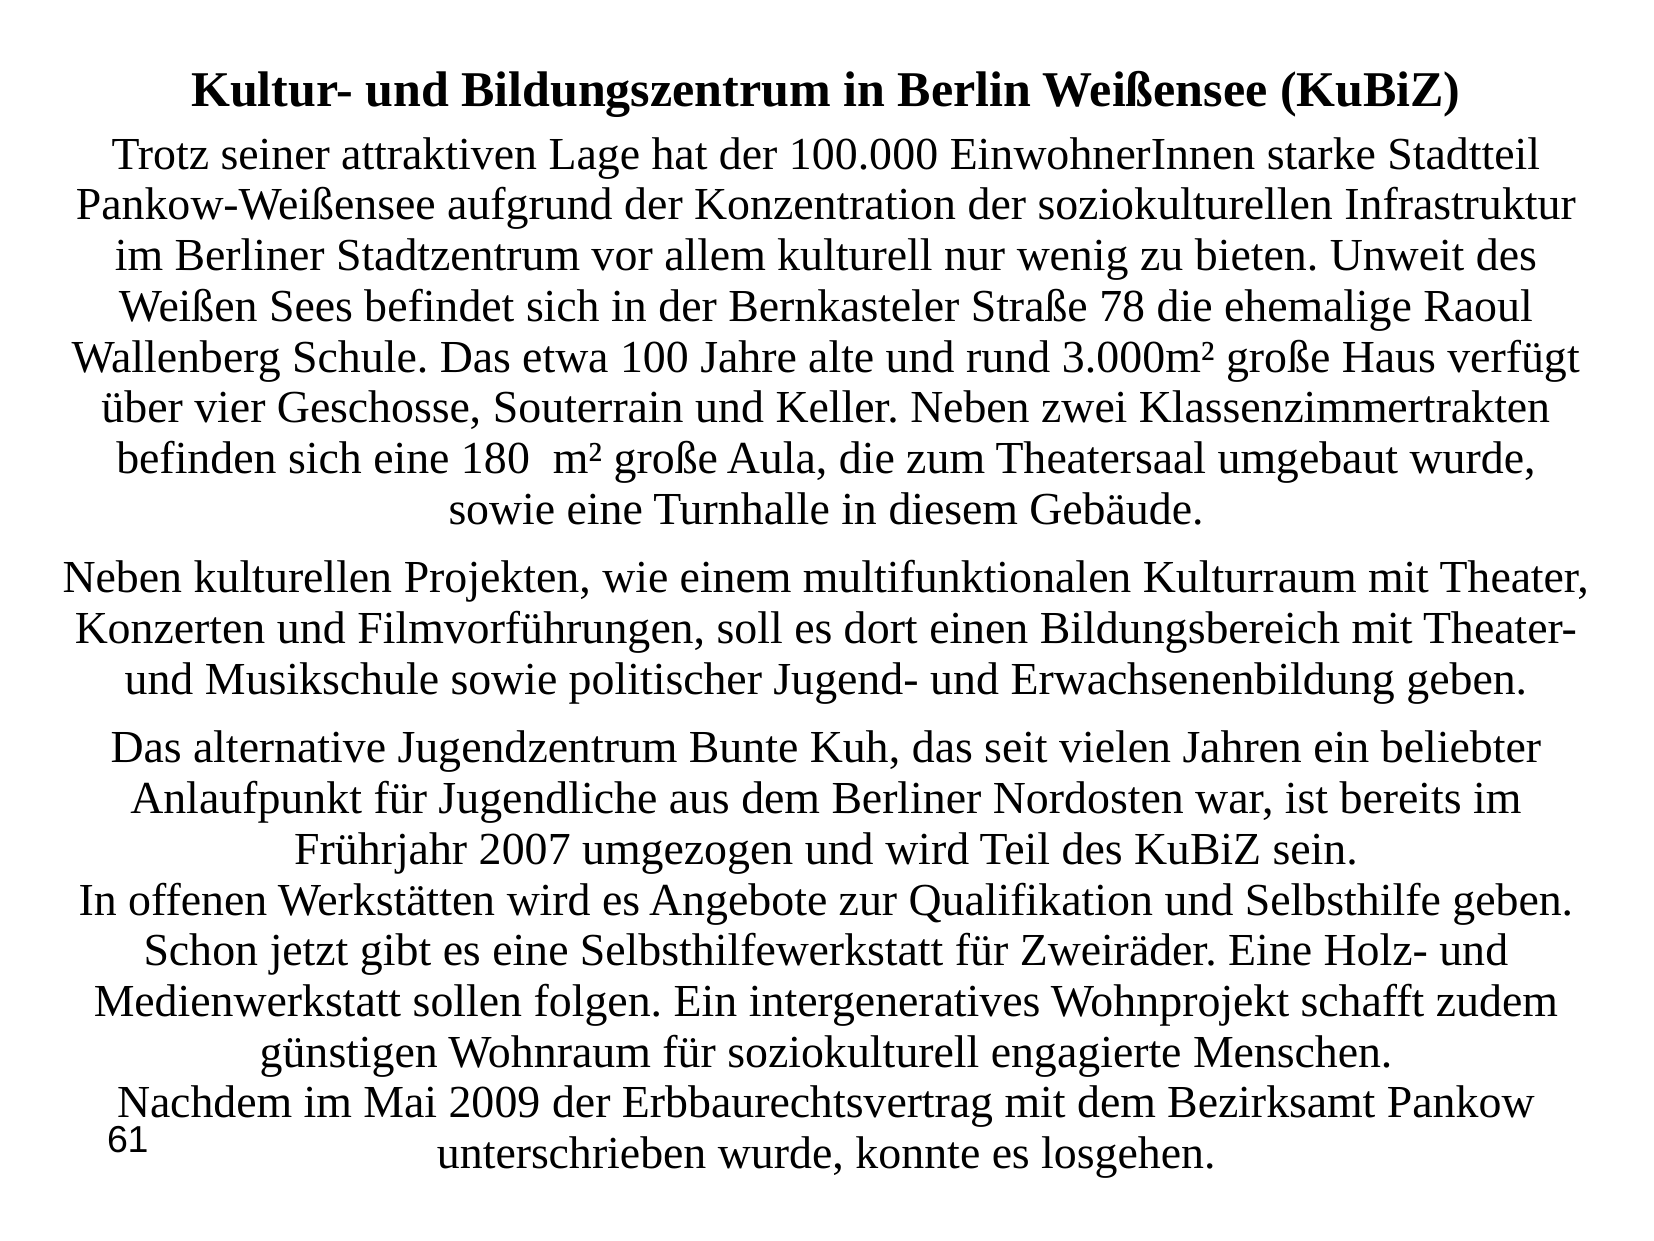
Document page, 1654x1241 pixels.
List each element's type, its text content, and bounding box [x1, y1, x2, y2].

text_box Kultur- und Bildungszentrum in Berlin Weißensee (KuBiZ) Trotz seiner attraktiven Lage hat der 100.000 EinwohnerInnen starke Stadtteil Pankow-Weißensee aufgrund der Konzentration der soziokulturellen Infrastruktur im Berliner Stadtzentrum vor allem kulturell nur wenig zu bieten. Unweit des Weißen Sees befindet sich in der Bernkasteler Straße 78 die ehemalige Raoul Wallenberg Schule. Das etwa 100 Jahre alte und rund 3.000m² große Haus verfügt über vier Geschosse, Souterrain und Keller. Neben zwei Klassenzimmertrakten befinden sich eine 180 m² große Aula, die zum Theatersaal umgebaut wurde, sowie eine Turnhalle in diesem Gebäude. Neben kulturellen Projekten, wie einem multifunktionalen Kulturraum mit Theater, Konzerten und Filmvorführungen, soll es dort einen Bildungsbereich mit Theater- und Musikschule sowie politischer Jugend- und Erwachsenenbildung geben. Das alternative Jugendzentrum Bunte Kuh, das seit vielen Jahren ein beliebter Anlaufpunkt für Jugendliche aus dem Berliner Nordosten war, ist bereits im Frührjahr 2007 umgezogen und wird Teil des KuBiZ sein. In offenen Werkstätten wird es Angebote zur Qualifikation und Selbsthilfe geben. Schon jetzt gibt es eine Selbsthilfewerkstatt für Zweiräder. Eine Holz- und Medienwerkstatt sollen folgen. Ein intergeneratives Wohnprojekt schafft zudem günstigen Wohnraum für soziokulturell engagierte Menschen. Nachdem im Mai 2009 der Erbbaurechtsvertrag mit dem Bezirksamt Pankow unterschrieben wurde, konnte es losgehen. [48, 54, 1606, 1187]
text_box <Nummer> [92, 1111, 310, 1182]
